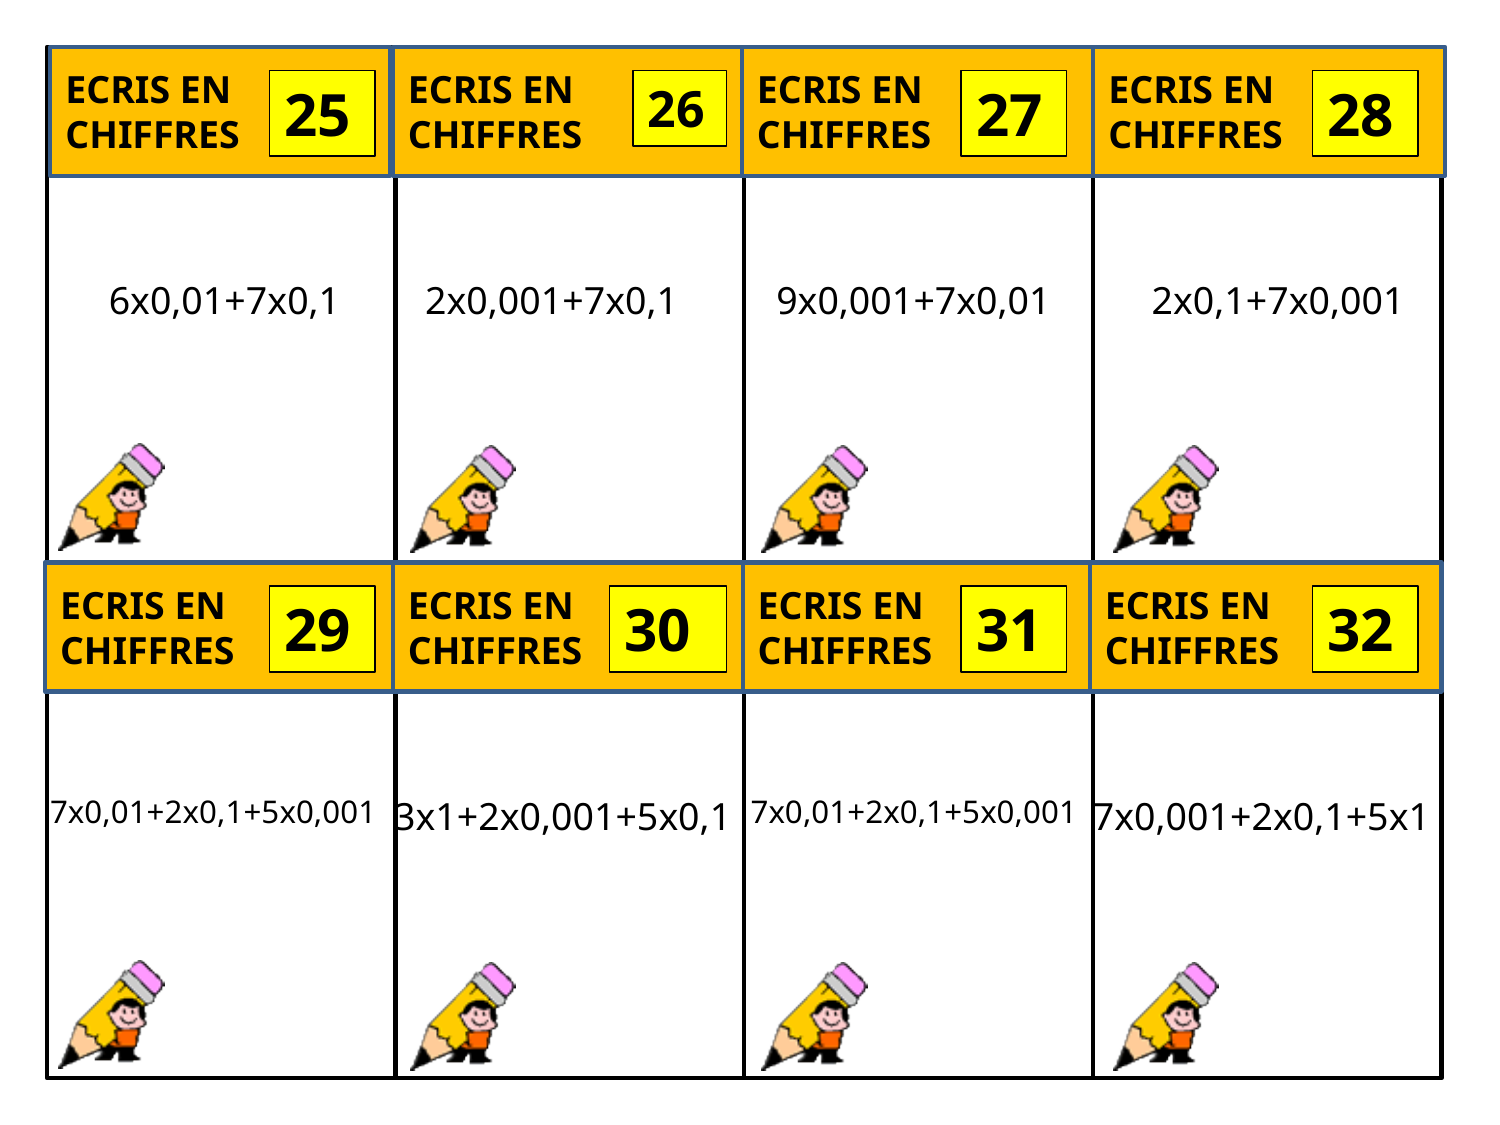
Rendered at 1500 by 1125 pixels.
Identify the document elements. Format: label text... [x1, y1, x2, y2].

text_box ECRIS EN CHIFFRES [743, 562, 1090, 691]
picture [58, 443, 165, 551]
picture [410, 445, 516, 553]
text_box 7x0,01+2x0,1+5x0,001 [735, 785, 1077, 839]
text_box 26 [632, 70, 727, 147]
text_box ECRIS EN CHIFFRES [50, 47, 390, 176]
text_box 3x1+2x0,001+5x0,1 [379, 785, 748, 846]
text_box ECRIS EN CHIFFRES [1093, 47, 1445, 176]
text_box 25 [269, 70, 376, 157]
text_box 28 [1312, 70, 1418, 157]
text_box 2x0,1+7x0,001 [1136, 269, 1424, 331]
text_box ECRIS EN CHIFFRES [393, 562, 743, 691]
text_box 30 [609, 585, 727, 672]
picture [58, 960, 165, 1069]
text_box 9x0,001+7x0,01 [761, 269, 1072, 331]
text_box 7x0,01+2x0,1+5x0,001 [34, 785, 379, 839]
text_box 29 [269, 585, 376, 672]
text_box ECRIS EN CHIFFRES [742, 47, 1093, 176]
picture [761, 962, 868, 1071]
picture [1113, 962, 1219, 1071]
text_box ECRIS EN CHIFFRES [393, 47, 742, 176]
text_box 6x0,01+7x0,1 [93, 269, 358, 331]
picture [1113, 445, 1219, 553]
text_box 31 [960, 585, 1067, 672]
text_box ECRIS EN CHIFFRES [1090, 562, 1441, 691]
text_box ECRIS EN CHIFFRES [45, 562, 393, 691]
text_box 2x0,001+7x0,1 [410, 269, 698, 331]
text_box 7x0,001+2x0,1+5x1 [1077, 785, 1446, 846]
picture [410, 962, 516, 1071]
text_box 27 [960, 70, 1067, 157]
picture [761, 445, 868, 553]
text_box 32 [1312, 585, 1418, 672]
